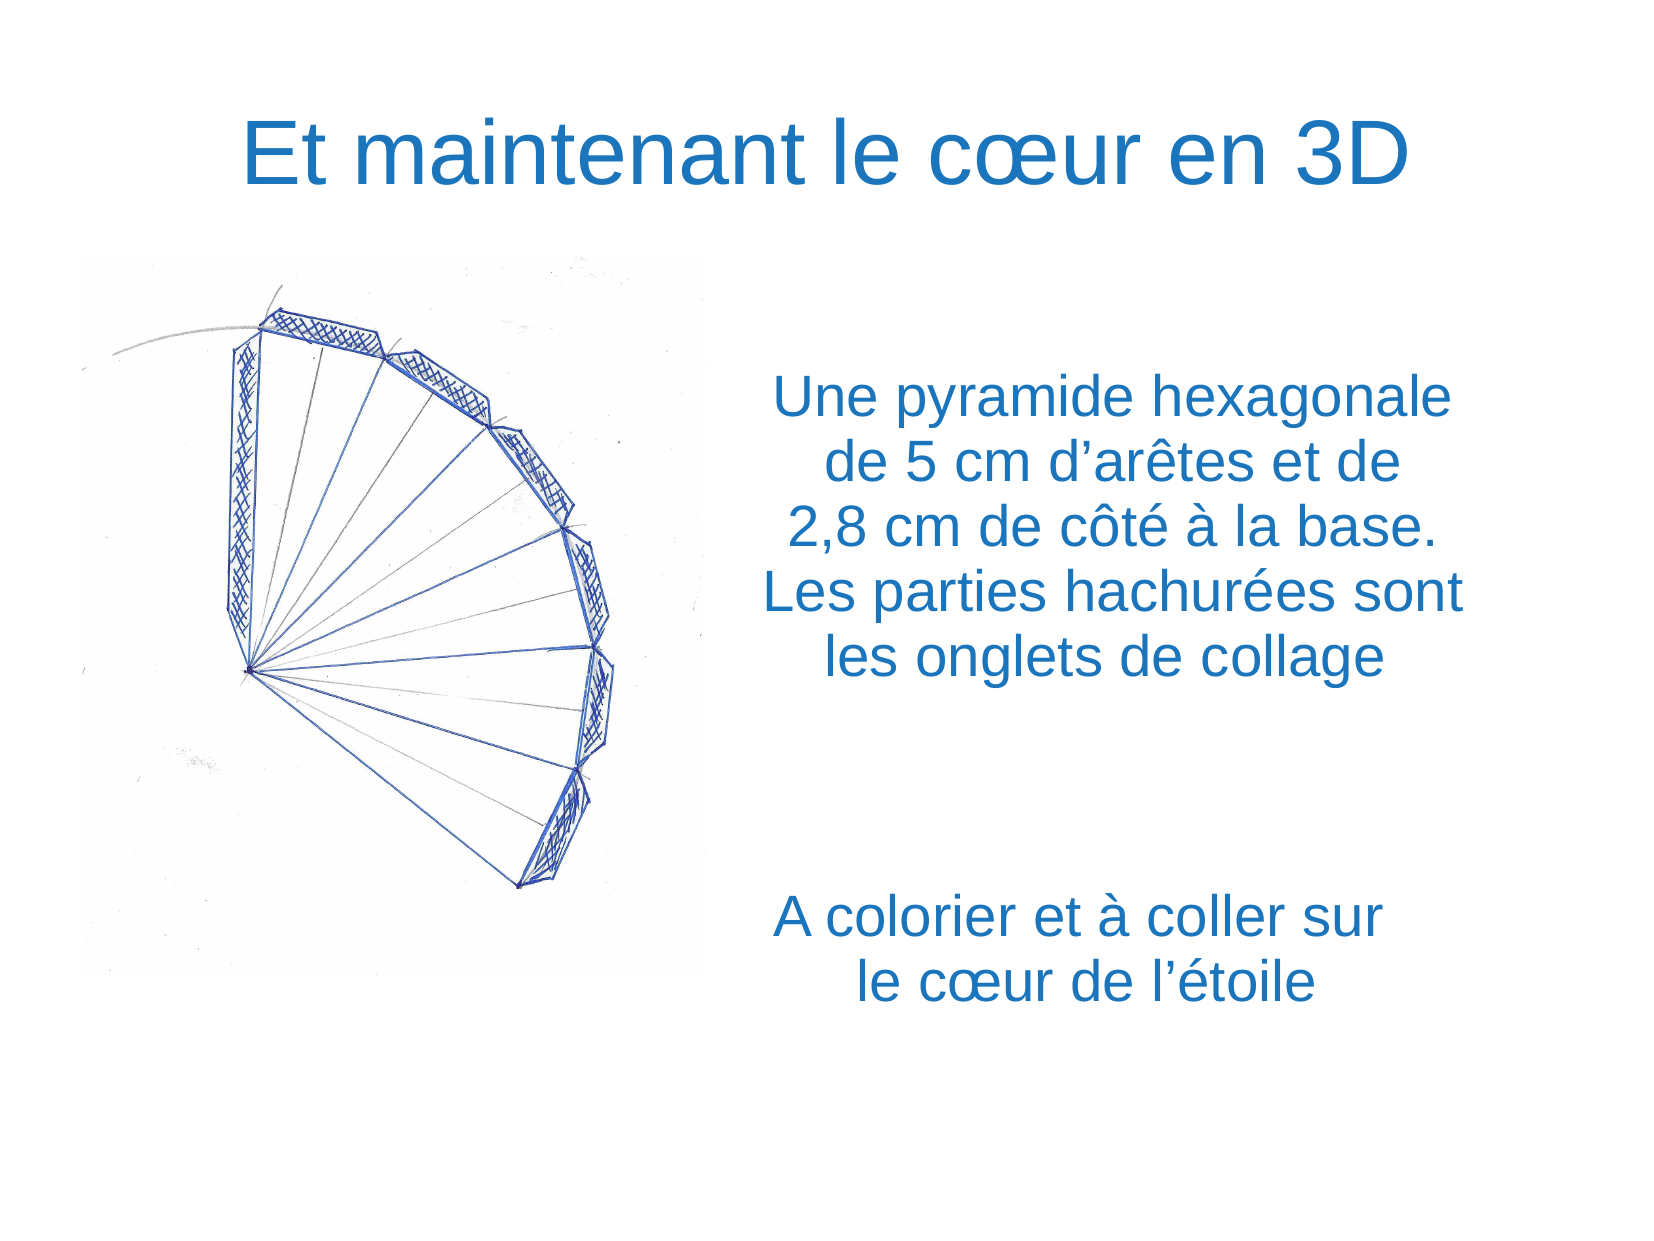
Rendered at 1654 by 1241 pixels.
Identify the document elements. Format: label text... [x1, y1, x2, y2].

title A colorier et à coller sur le cœur de l’étoile [723, 767, 1451, 1130]
title Une pyramide hexagonale de 5 cm d’arêtes et de 2,8 cm de côté à la base. Les parties hachurées sont les onglets de collage [750, 296, 1478, 755]
picture [82, 256, 706, 975]
title Et maintenant le cœur en 3D [82, 49, 1571, 257]
